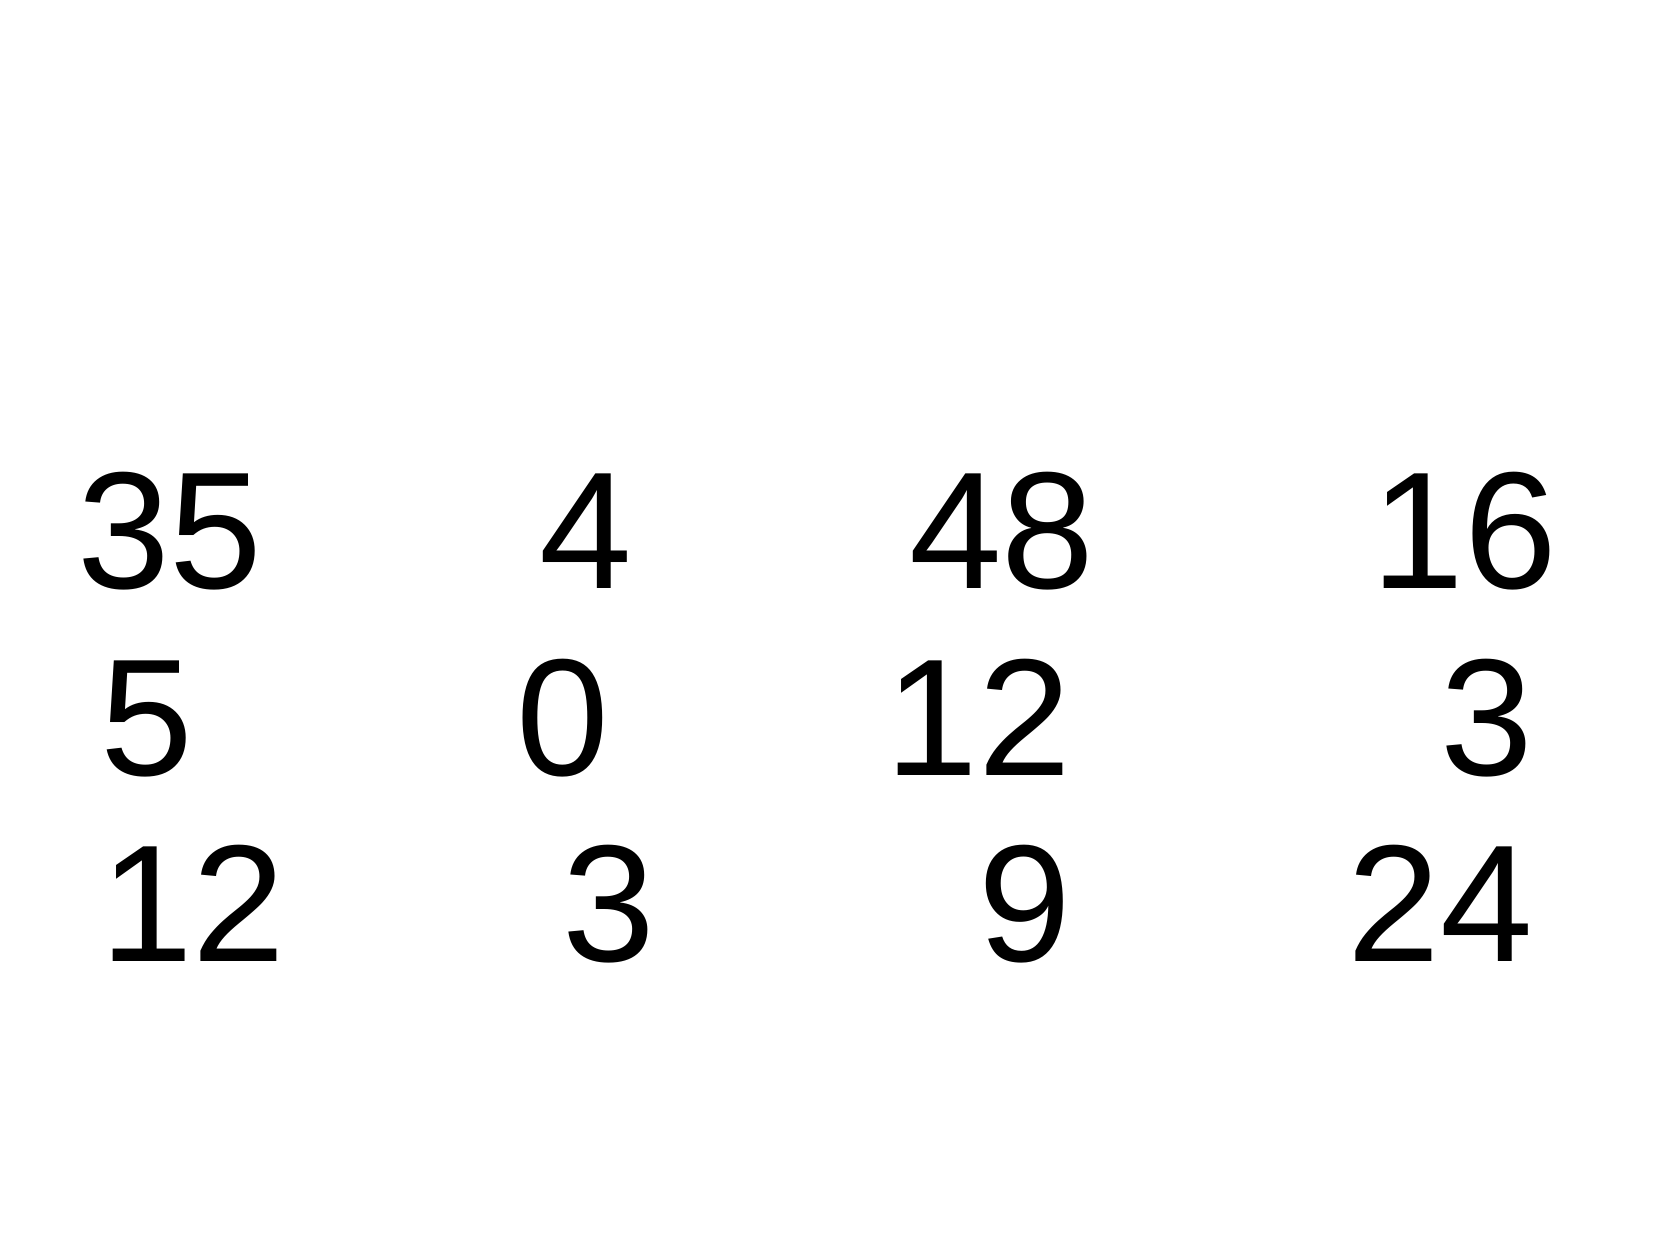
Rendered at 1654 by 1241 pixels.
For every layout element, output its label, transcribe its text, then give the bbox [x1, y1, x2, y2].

title 35 4 48 16 5 0 12 3 12 3 9 24 [59, 437, 1577, 997]
